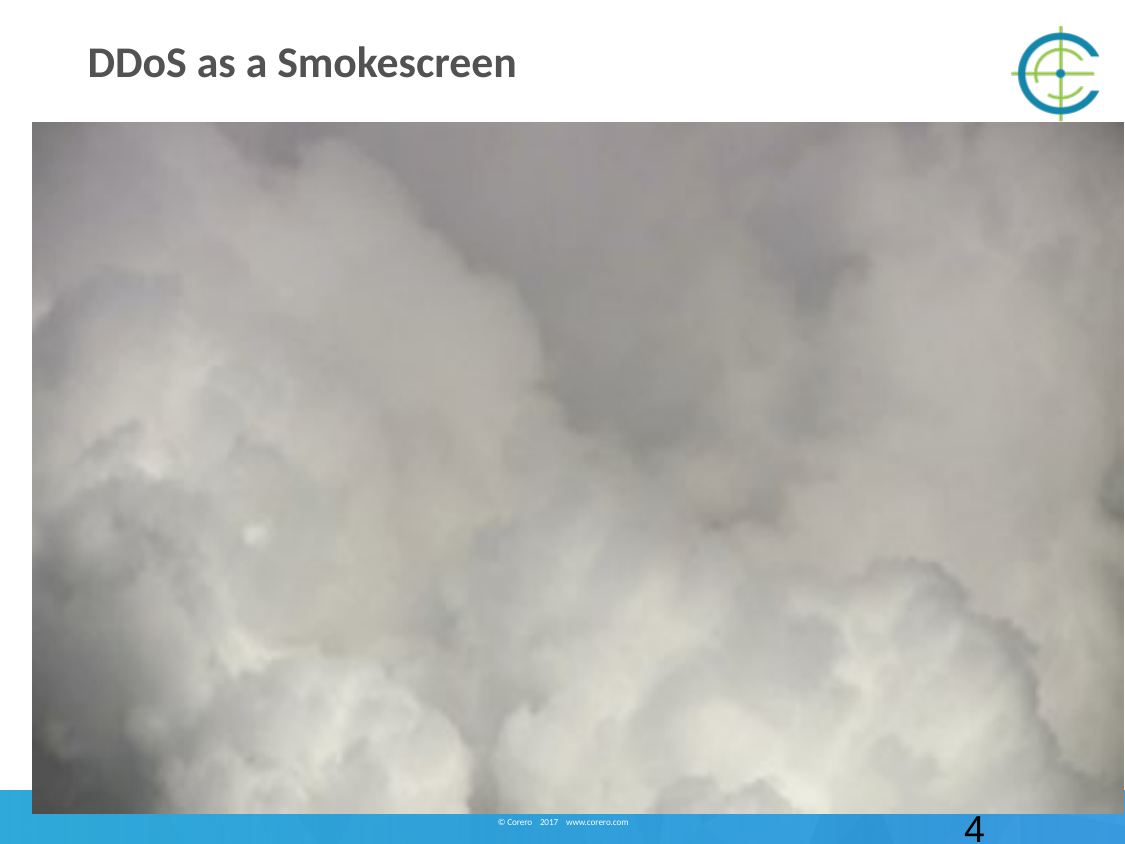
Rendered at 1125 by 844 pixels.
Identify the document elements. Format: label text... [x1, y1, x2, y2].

title DDoS as a Smokescreen [72, 32, 968, 154]
picture [0, 6, 1125, 844]
